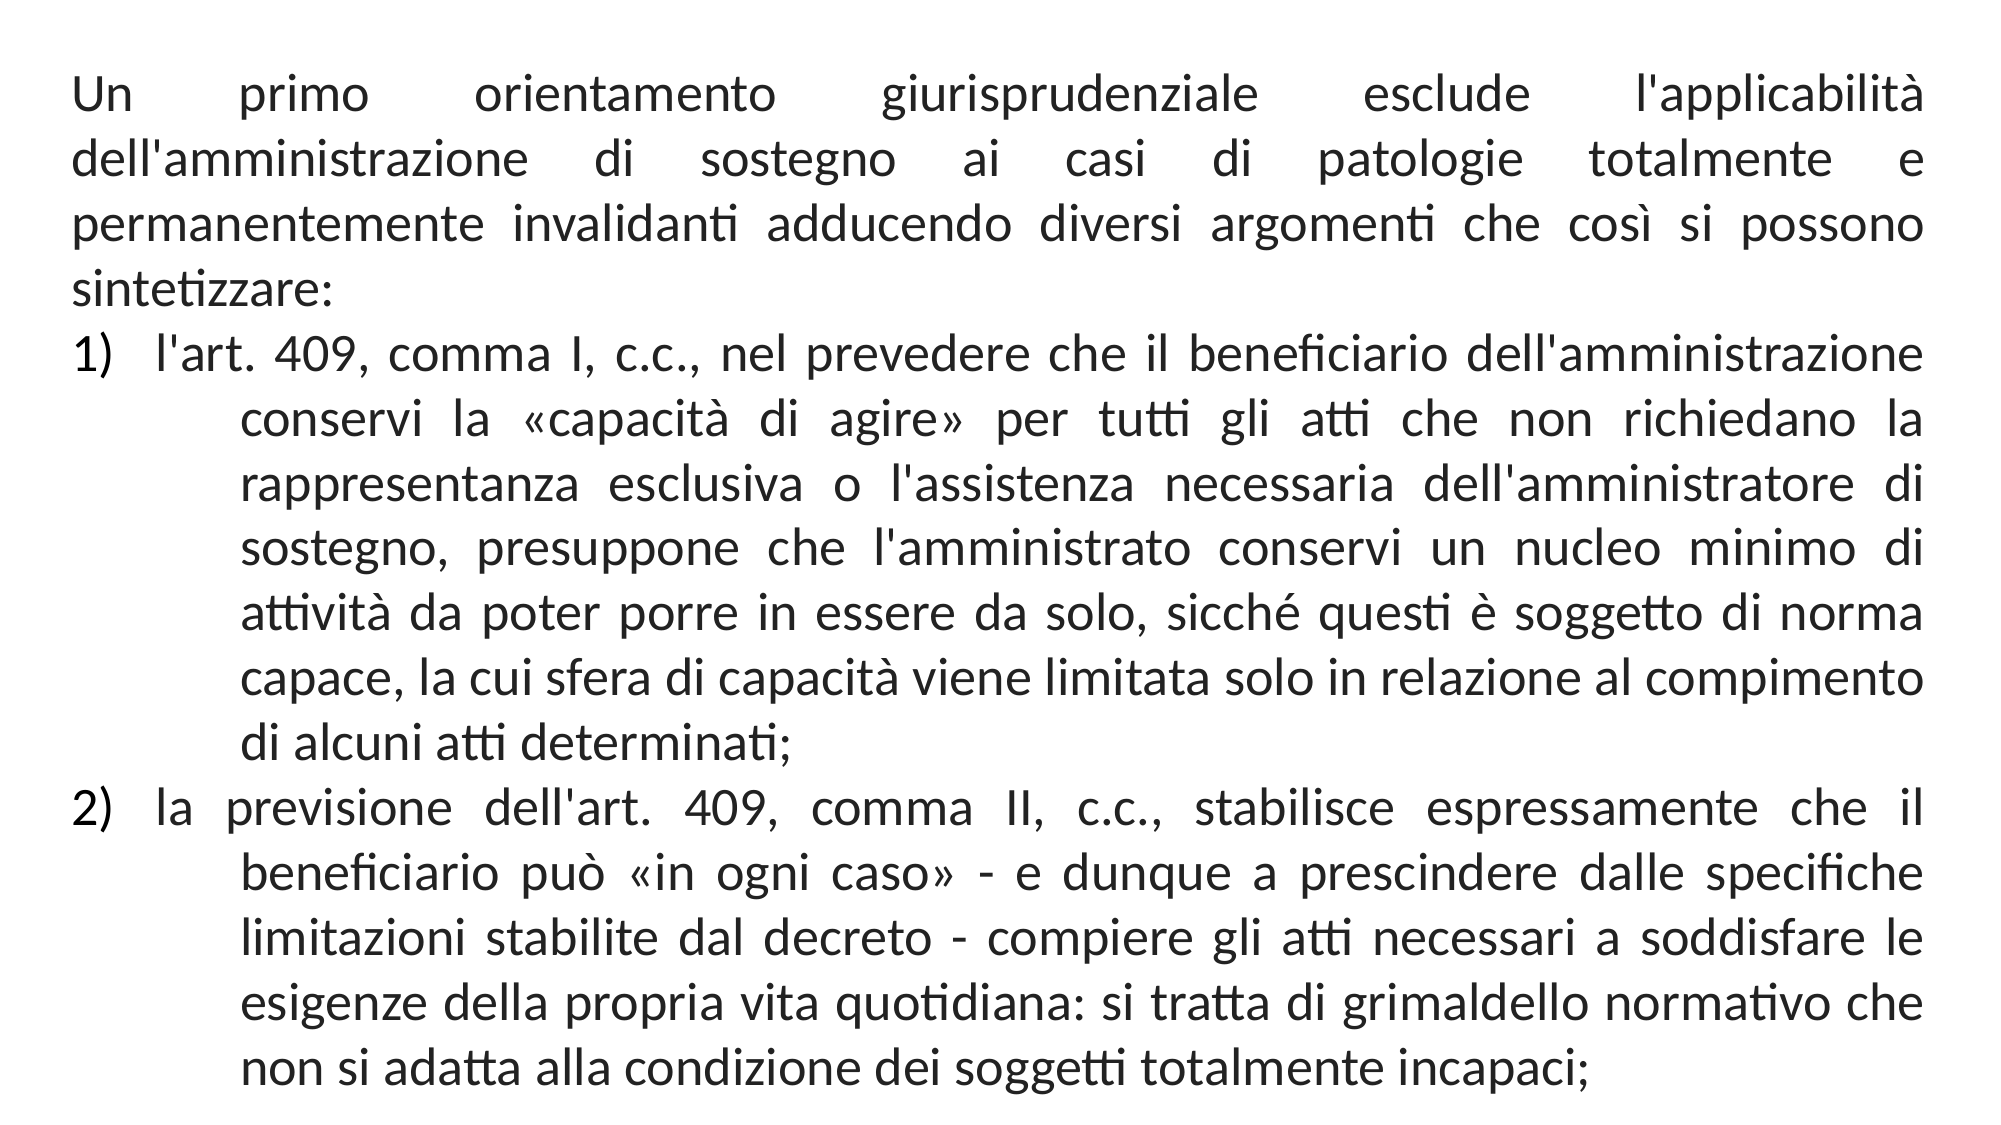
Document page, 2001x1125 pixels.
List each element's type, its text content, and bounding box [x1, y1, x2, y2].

text_box Un primo orientamento giurisprudenziale esclude l'applicabilità dell'amministrazione di sostegno ai casi di patologie totalmente e permanentemente invalidanti adducendo diversi argomenti che così si possono sintetizzare: l'art. 409, comma I, c.c., nel prevedere che il beneficiario dell'amministrazione conservi la «capacità di agire» per tutti gli atti che non richiedano la rappresentanza esclusiva o l'assistenza necessaria dell'amministratore di sostegno, presuppone che l'amministrato conservi un nucleo minimo di attività da poter porre in essere da solo, sicché questi è soggetto di norma capace, la cui sfera di capacità viene limitata solo in relazione al compimento di alcuni atti determinati; la previsione dell'art. 409, comma II, c.c., stabilisce espressamente che il beneficiario può «in ogni caso» - e dunque a prescindere dalle specifiche limitazioni stabilite dal decreto - compiere gli atti necessari a soddisfare le esigenze della propria vita quotidiana: si tratta di grimaldello normativo che non si adatta alla condizione dei soggetti totalmente incapaci; [56, 50, 1943, 1104]
